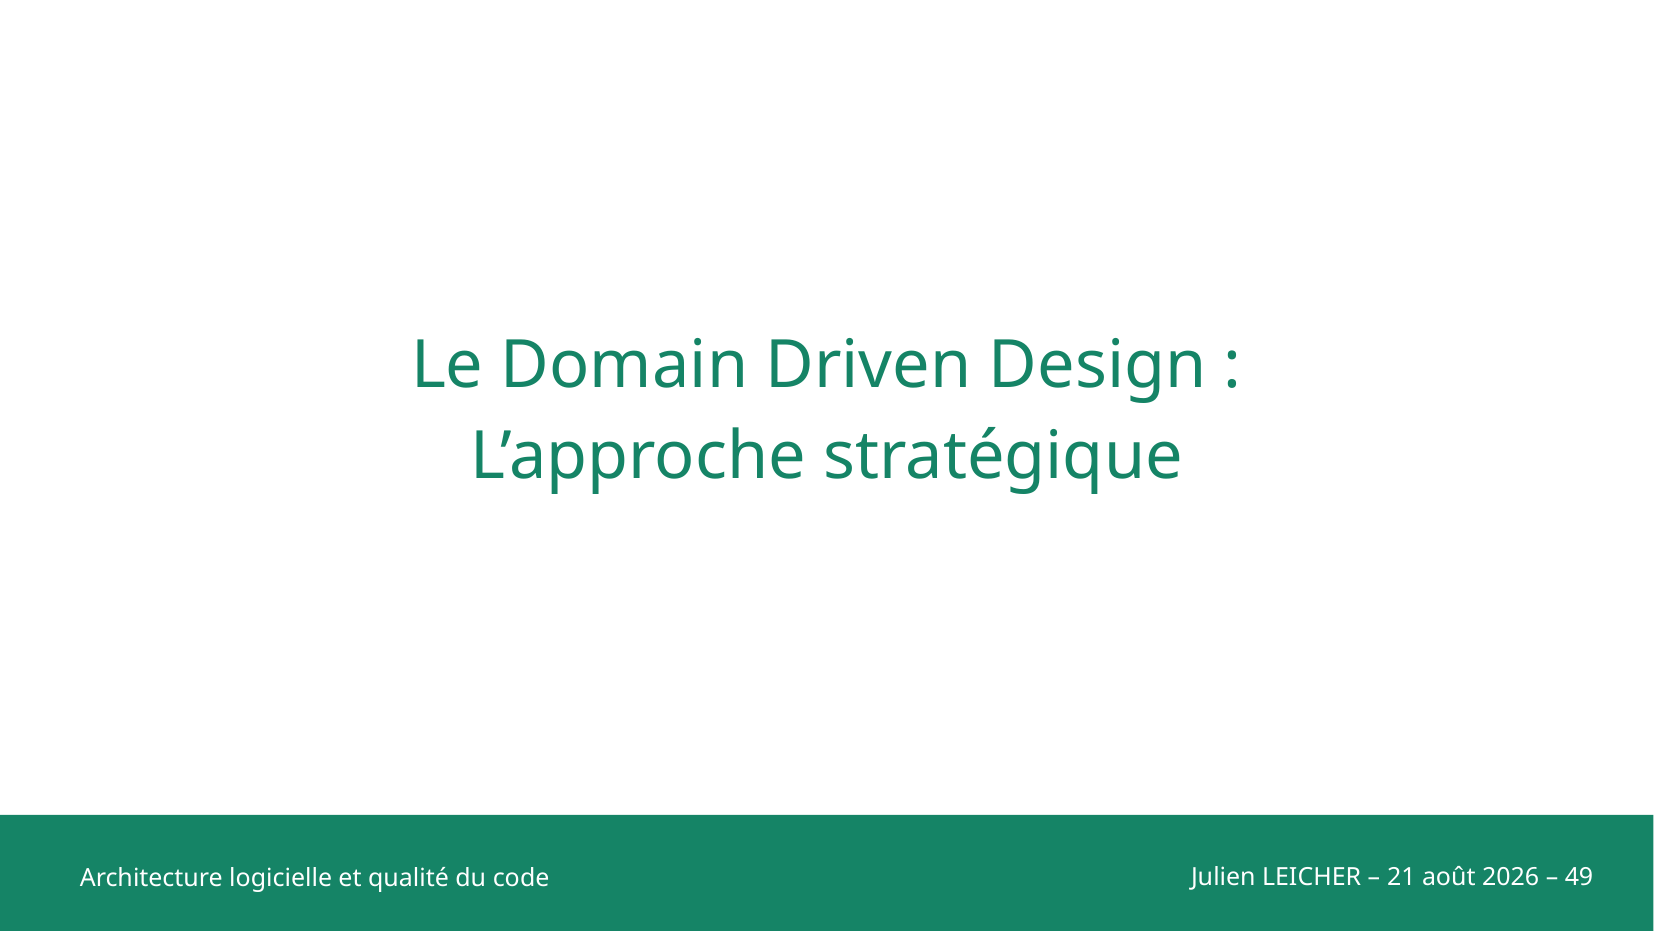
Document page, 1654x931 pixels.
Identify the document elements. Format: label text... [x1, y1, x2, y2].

text_box Julien LEICHER – 7 mars 2022 – <numéro> [0, 814, 1654, 931]
text_box Le Domain Driven Design : L’approche stratégique [0, 0, 1654, 814]
text_box Architecture logicielle et qualité du code [64, 852, 798, 898]
